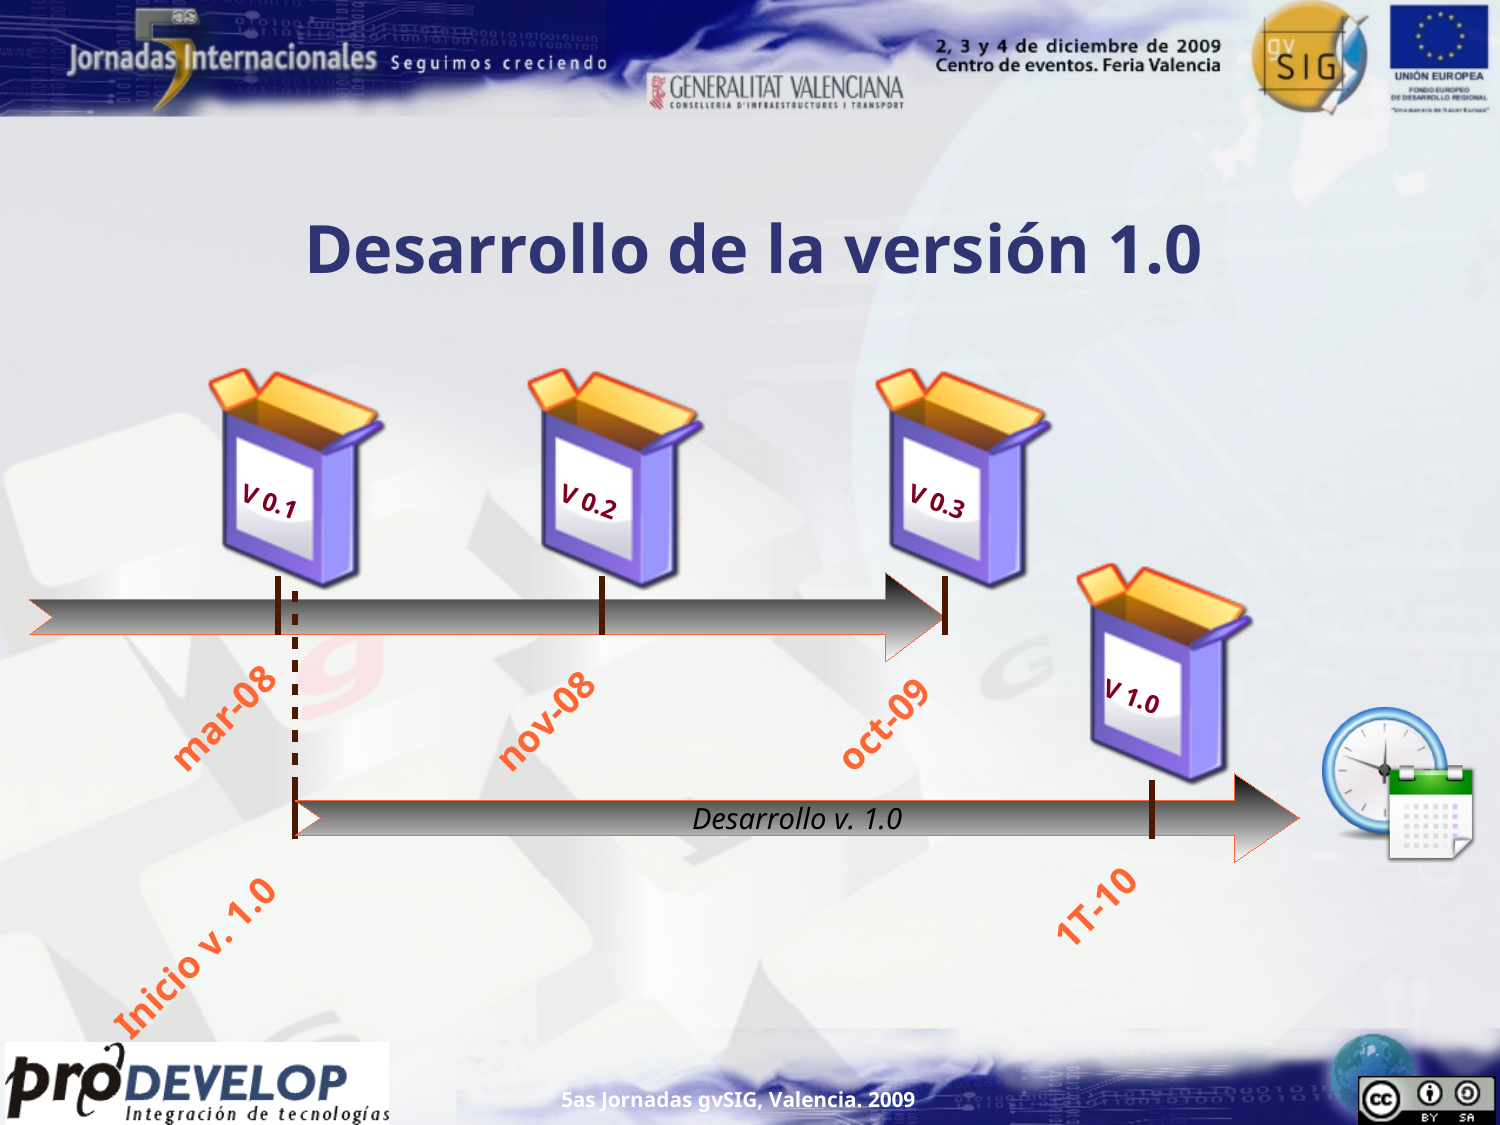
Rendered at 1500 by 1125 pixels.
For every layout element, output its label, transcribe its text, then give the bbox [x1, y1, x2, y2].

text_box V 0.2 [540, 463, 652, 541]
text_box oct-09 [809, 608, 999, 795]
text_box [617, 599, 942, 662]
text_box Inicio v. 1.0 [87, 805, 432, 1125]
text_box 1T-10 [1026, 836, 1213, 993]
text_box Desarrollo v. 1.0 [1155, 773, 1300, 863]
text_box mar-08 [142, 608, 332, 795]
picture [0, 0, 1500, 1125]
text_box Desarrollo v. 1.0 [295, 800, 1149, 836]
text_box [29, 599, 275, 635]
text_box V 0.1 [221, 463, 333, 541]
title Desarrollo de la versión 1.0 [8, 153, 1500, 342]
text_box [293, 599, 599, 635]
text_box V 1.0 [1083, 658, 1195, 736]
text_box V 0.3 [888, 463, 1000, 541]
text_box nov-08 [467, 608, 656, 795]
